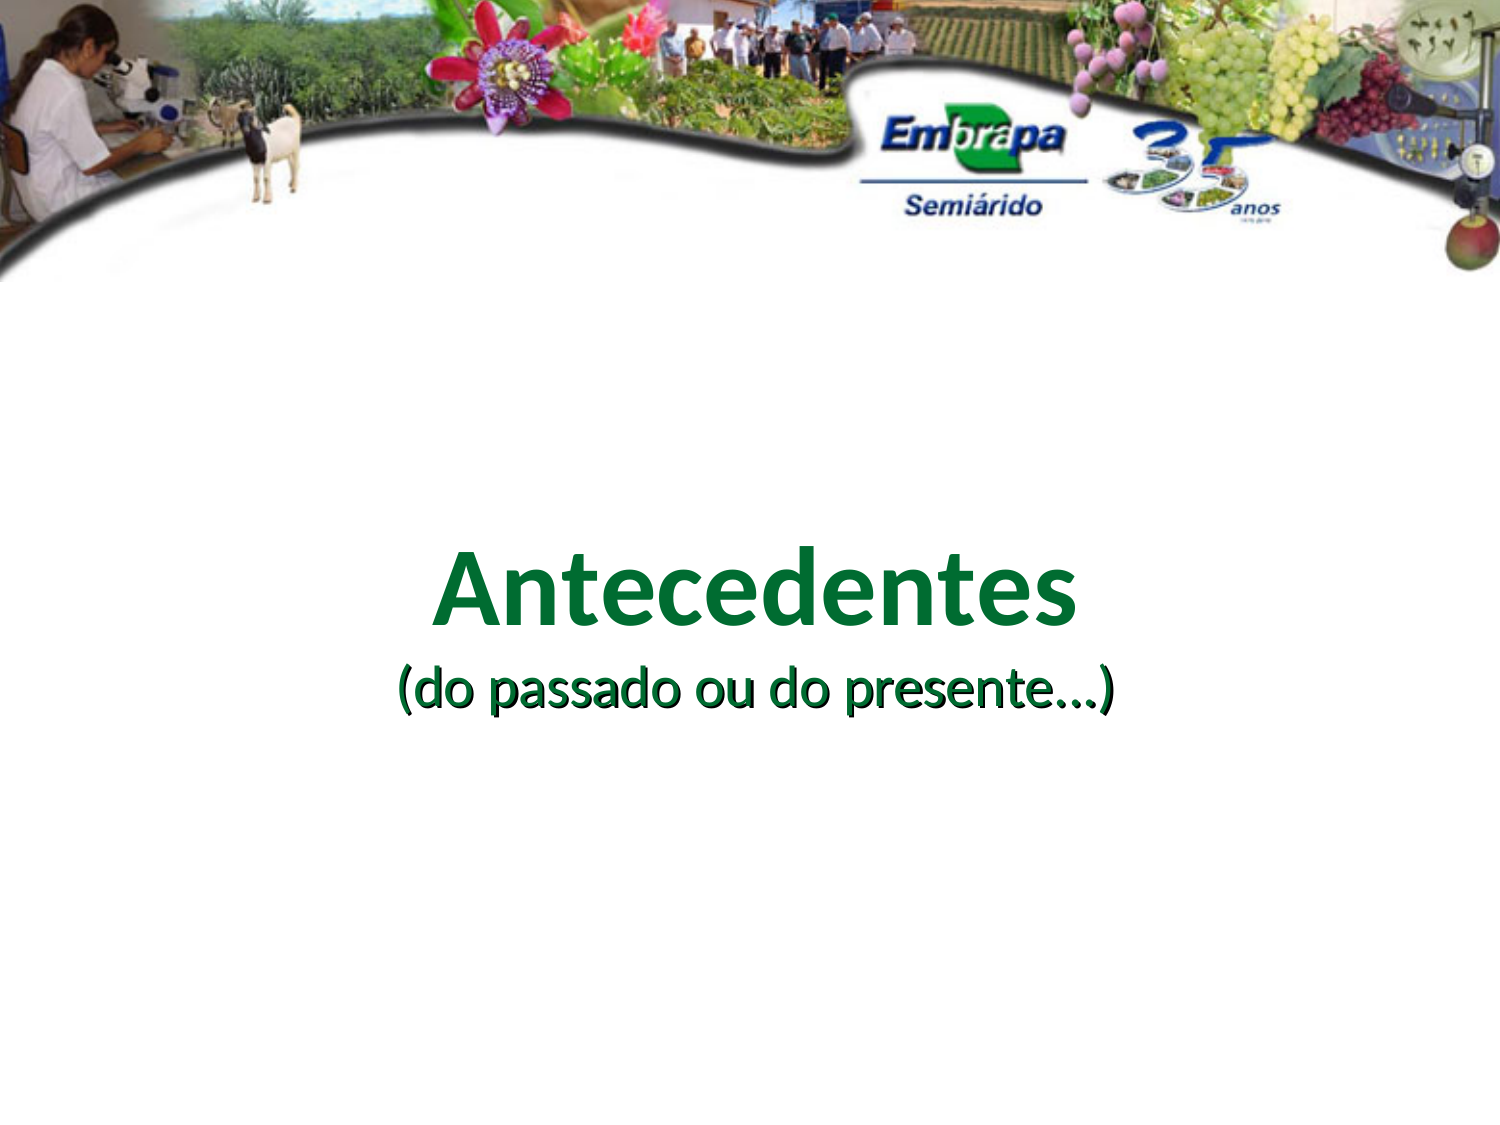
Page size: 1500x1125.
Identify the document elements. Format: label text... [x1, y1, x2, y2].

picture [0, 0, 1500, 282]
text_box Antecedentes (do passado ou do presente...) [70, 505, 1442, 776]
